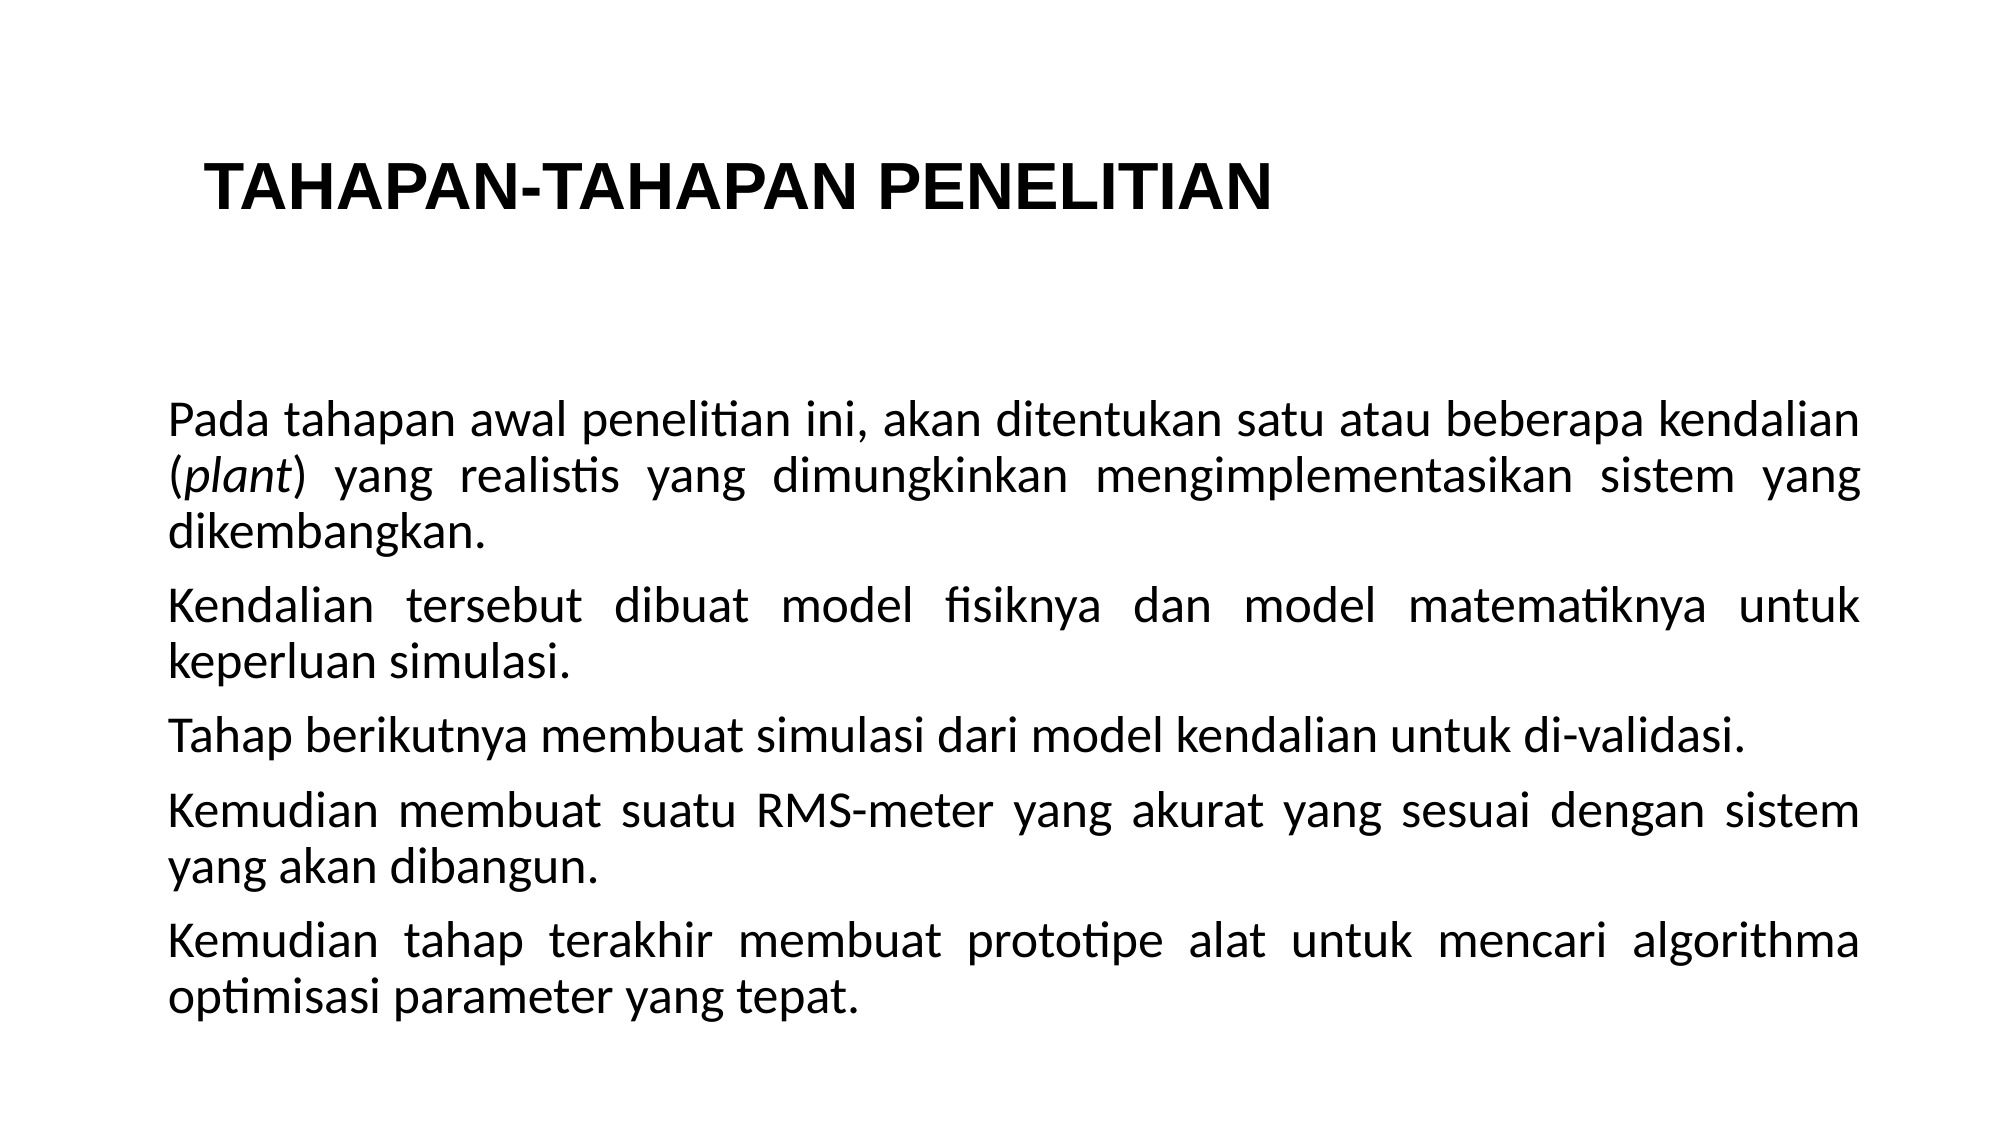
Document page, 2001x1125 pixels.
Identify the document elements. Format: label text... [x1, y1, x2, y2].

text_box TAHAPAN-TAHAPAN PENELITIAN [188, 141, 1642, 249]
list Pada tahapan awal penelitian ini, akan ditentukan satu atau beberapa kendalian (plant) yang realistis yang dimungkinkan mengimplementasikan sistem yang dikembangkan. Kendalian tersebut dibuat model fisiknya dan model matematiknya untuk keperluan simulasi. Tahap berikutnya membuat simulasi dari model kendalian untuk di-validasi. Kemudian membuat suatu RMS-meter yang akurat yang sesuai dengan sistem yang akan dibangun. Kemudian tahap terakhir membuat prototipe alat untuk mencari algorithma optimisasi parameter yang tepat. [153, 325, 1878, 1040]
